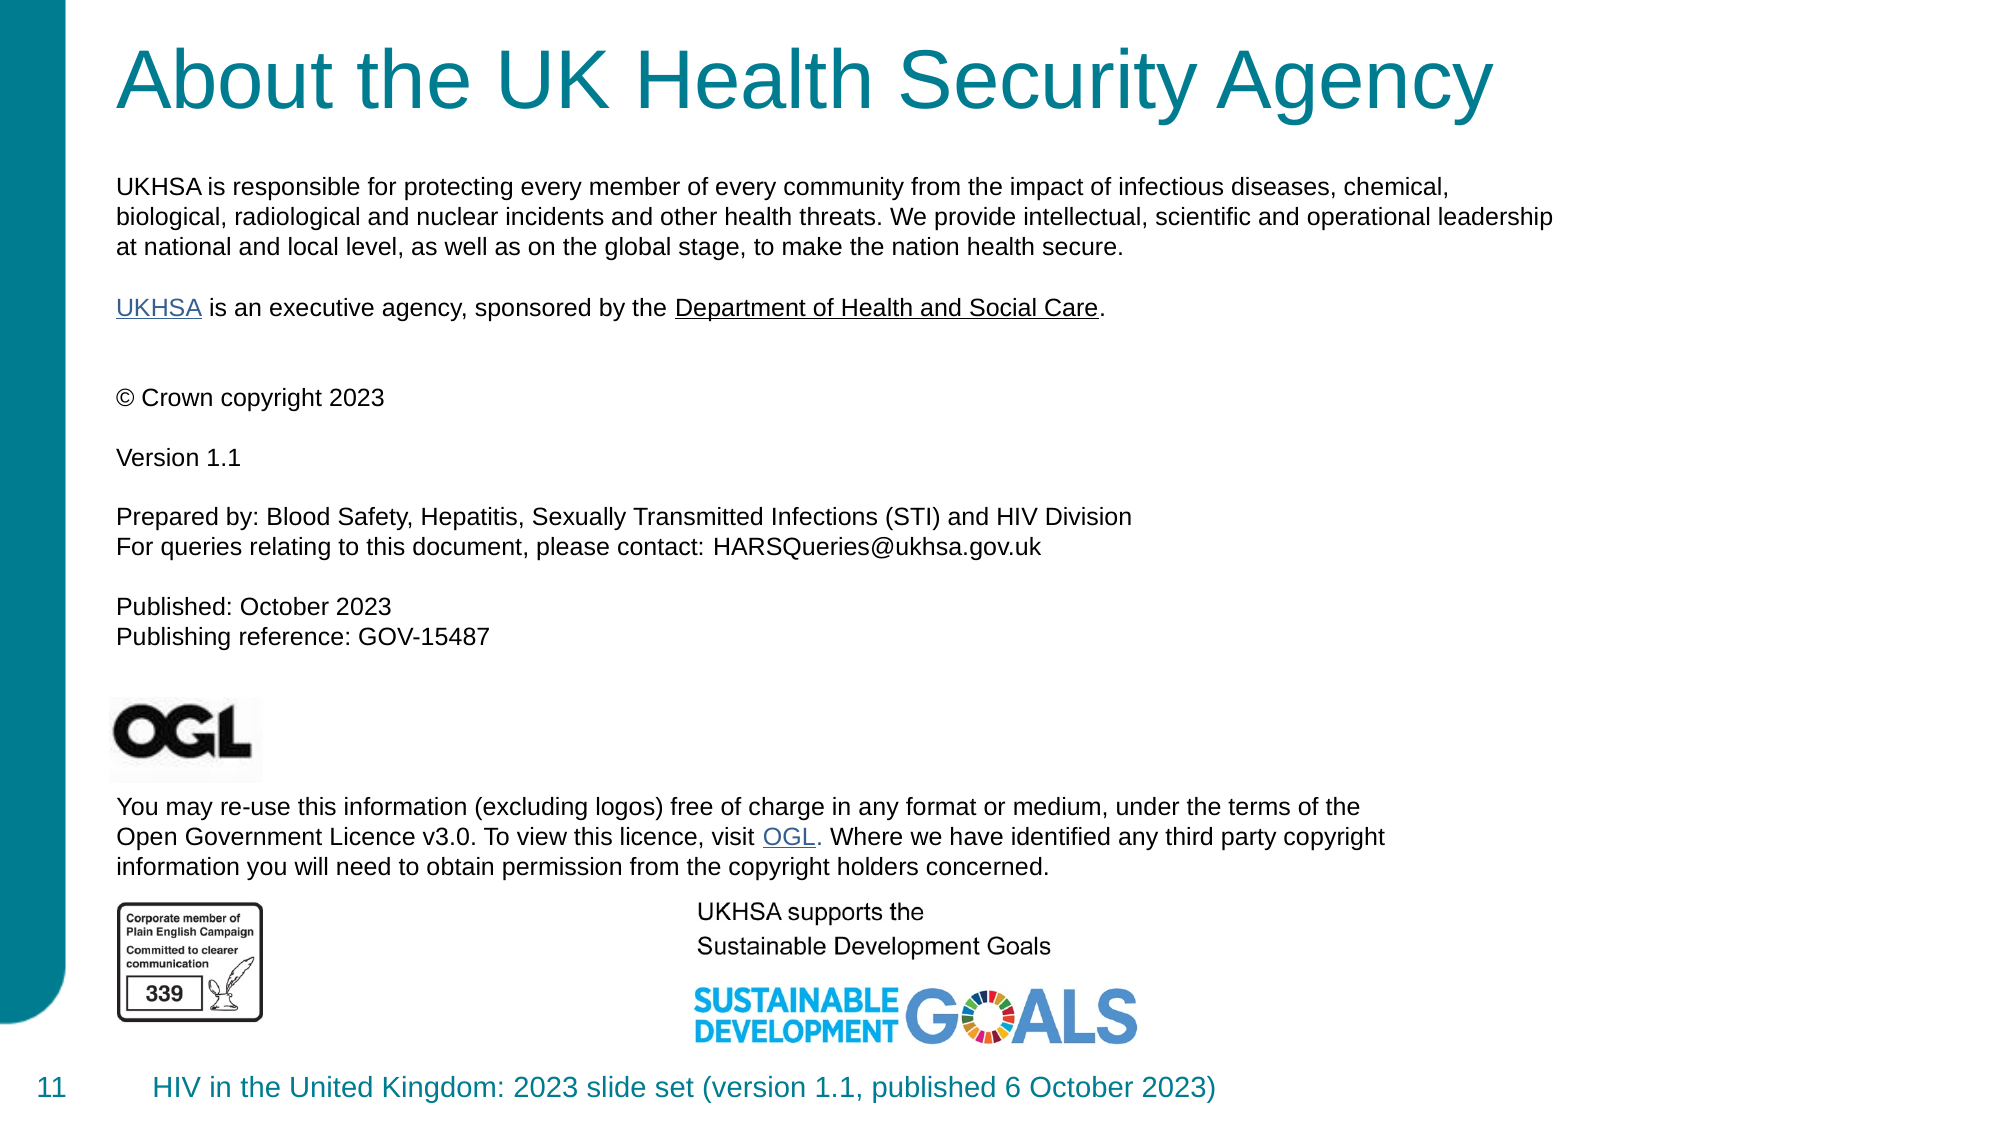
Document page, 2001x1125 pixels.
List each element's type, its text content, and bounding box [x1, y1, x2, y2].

title About the UK Health Security Agency [101, 29, 1926, 159]
picture [109, 703, 263, 783]
text_box HIV in the United Kingdom: 2023 slide set (version 1.1, published 6 October 2023) [137, 1056, 1780, 1116]
text_box UKHSA is responsible for protecting every member of every community from the impact of infectious diseases, chemical, biological, radiological and nuclear incidents and other health threats. We provide intellectual, scientific and operational leadership at national and local level, as well as on the global stage, to make the nation health secure. UKHSA is an executive agency, sponsored by the Department of Health and Social Care. © Crown copyright 2023 Version 1.1 Prepared by: Blood Safety, Hepatitis, Sexually Transmitted Infections (STI) and HIV Division For queries relating to this document, please contact: HARSQueries@ukhsa.gov.uk Published: October 2023 Publishing reference: GOV-15487 [101, 163, 1573, 703]
picture [109, 883, 1153, 1059]
text_box [21, 1056, 120, 1117]
text_box You may re-use this information (excluding logos) free of charge in any format or medium, under the terms of the Open Government Licence v3.0. To view this licence, visit OGL. Where we have identified any third party copyright information you will need to obtain permission from the copyright holders concerned. [101, 783, 1411, 888]
